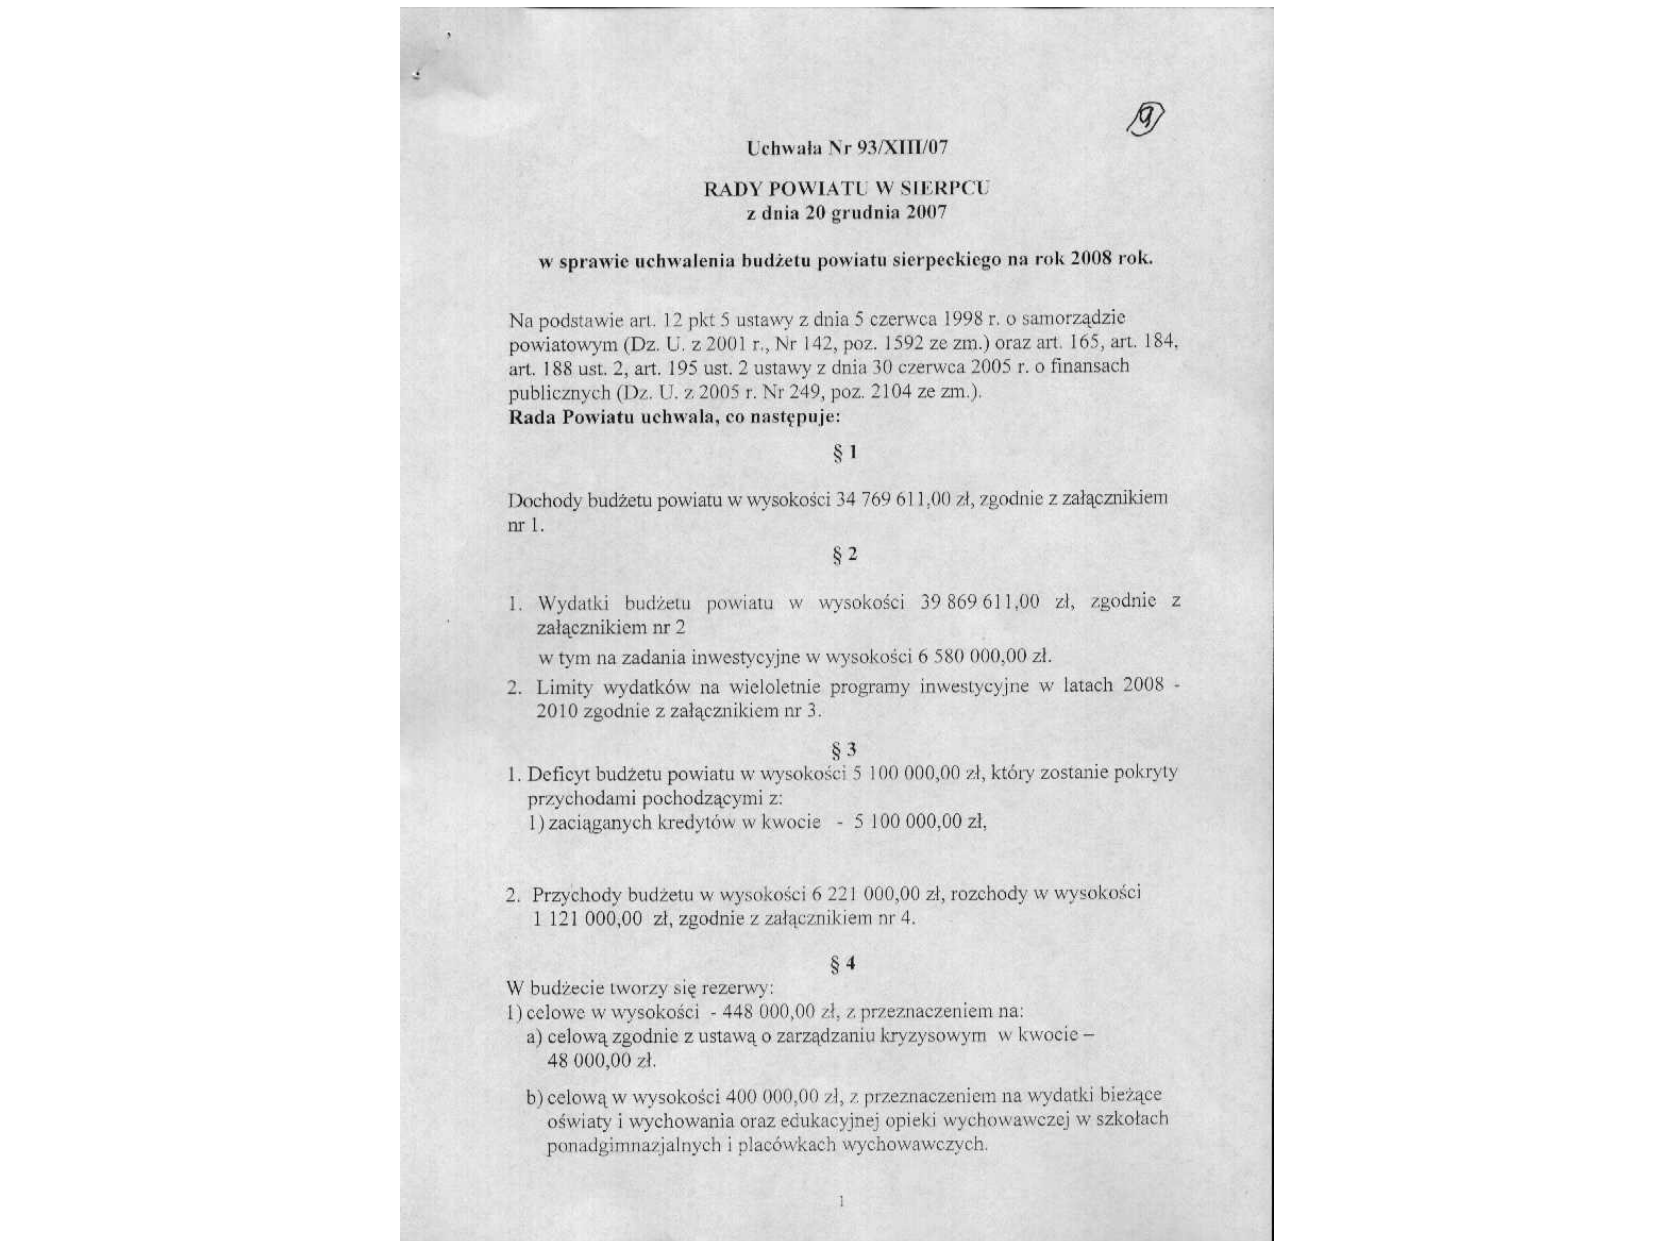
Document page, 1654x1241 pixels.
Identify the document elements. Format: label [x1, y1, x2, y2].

picture [400, 7, 1274, 1241]
